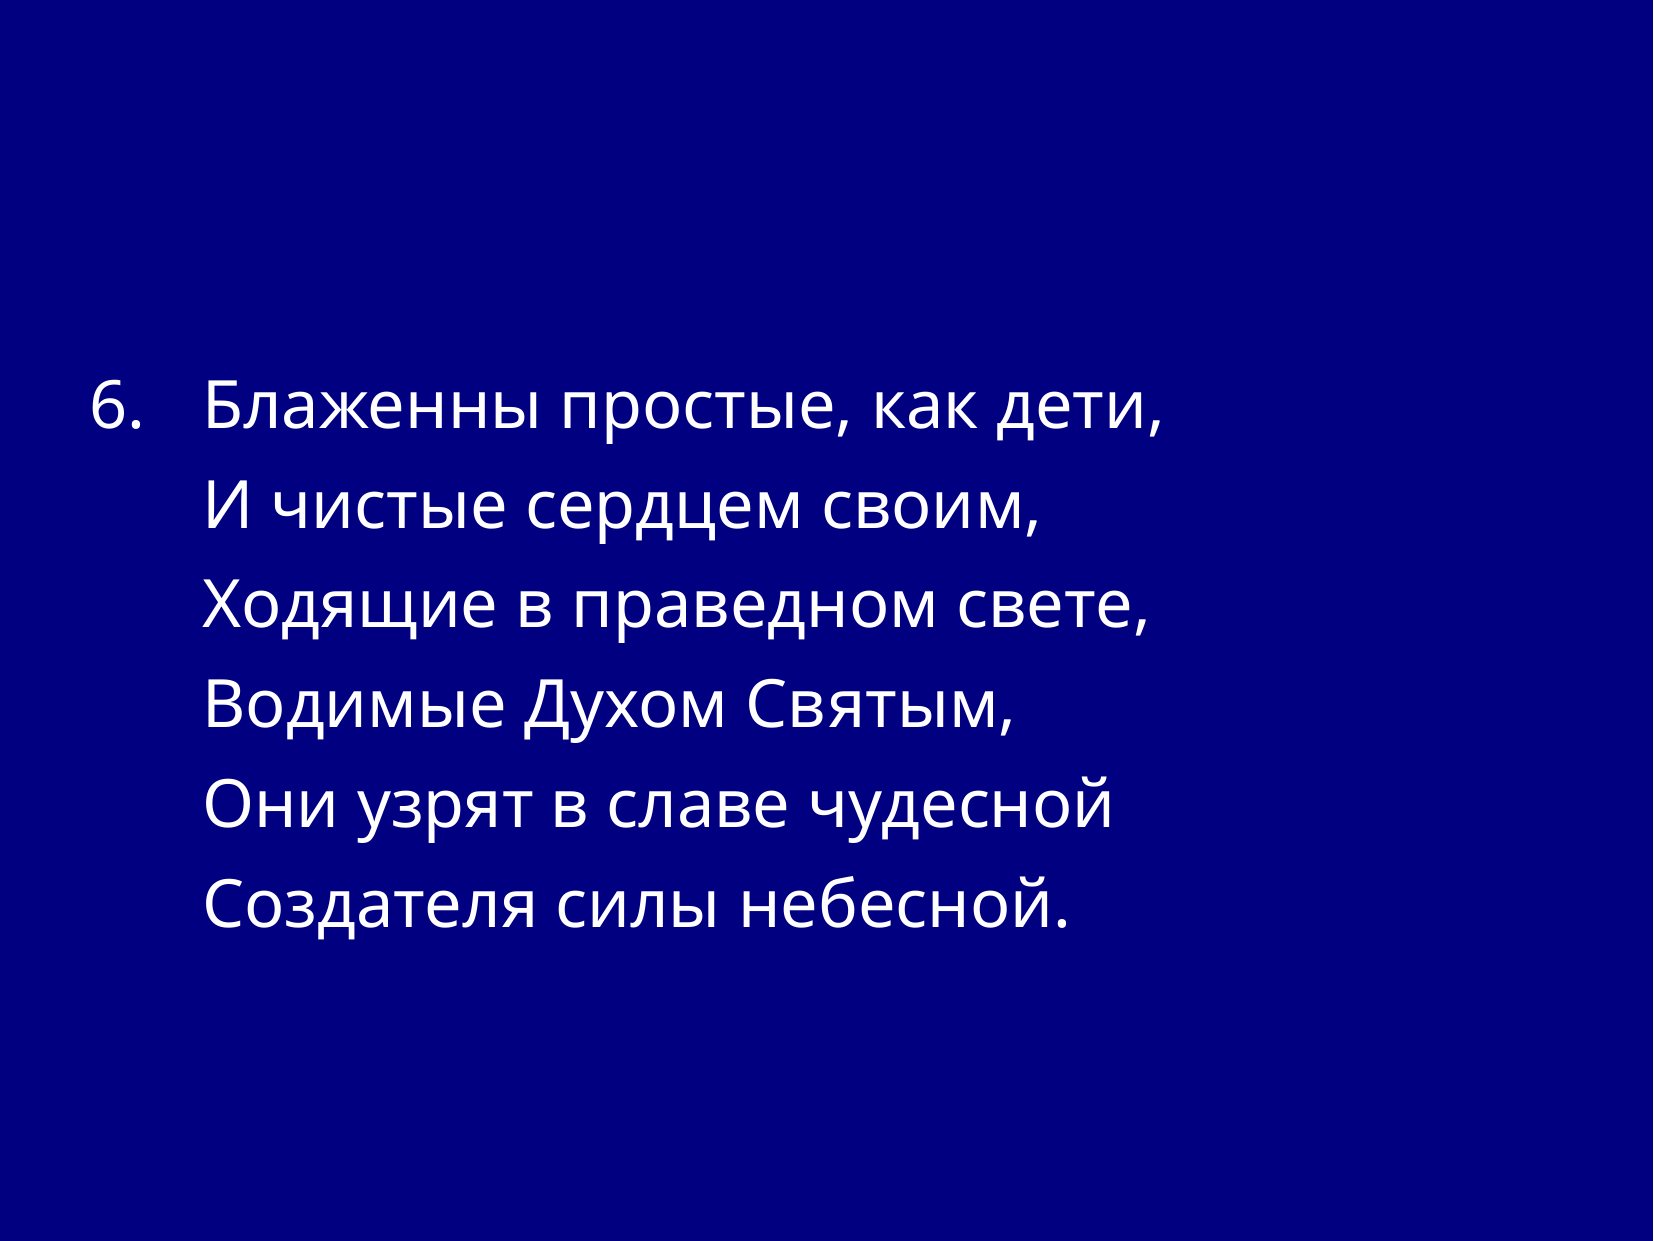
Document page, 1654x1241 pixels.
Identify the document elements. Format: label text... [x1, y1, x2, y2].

text_box 6. Блаженны простые, как дети, И чистые сердцем своим, Ходящие в праведном свете, Водимые Духом Святым, Они узрят в славе чудесной Создателя силы небесной. [75, 150, 1576, 1163]
